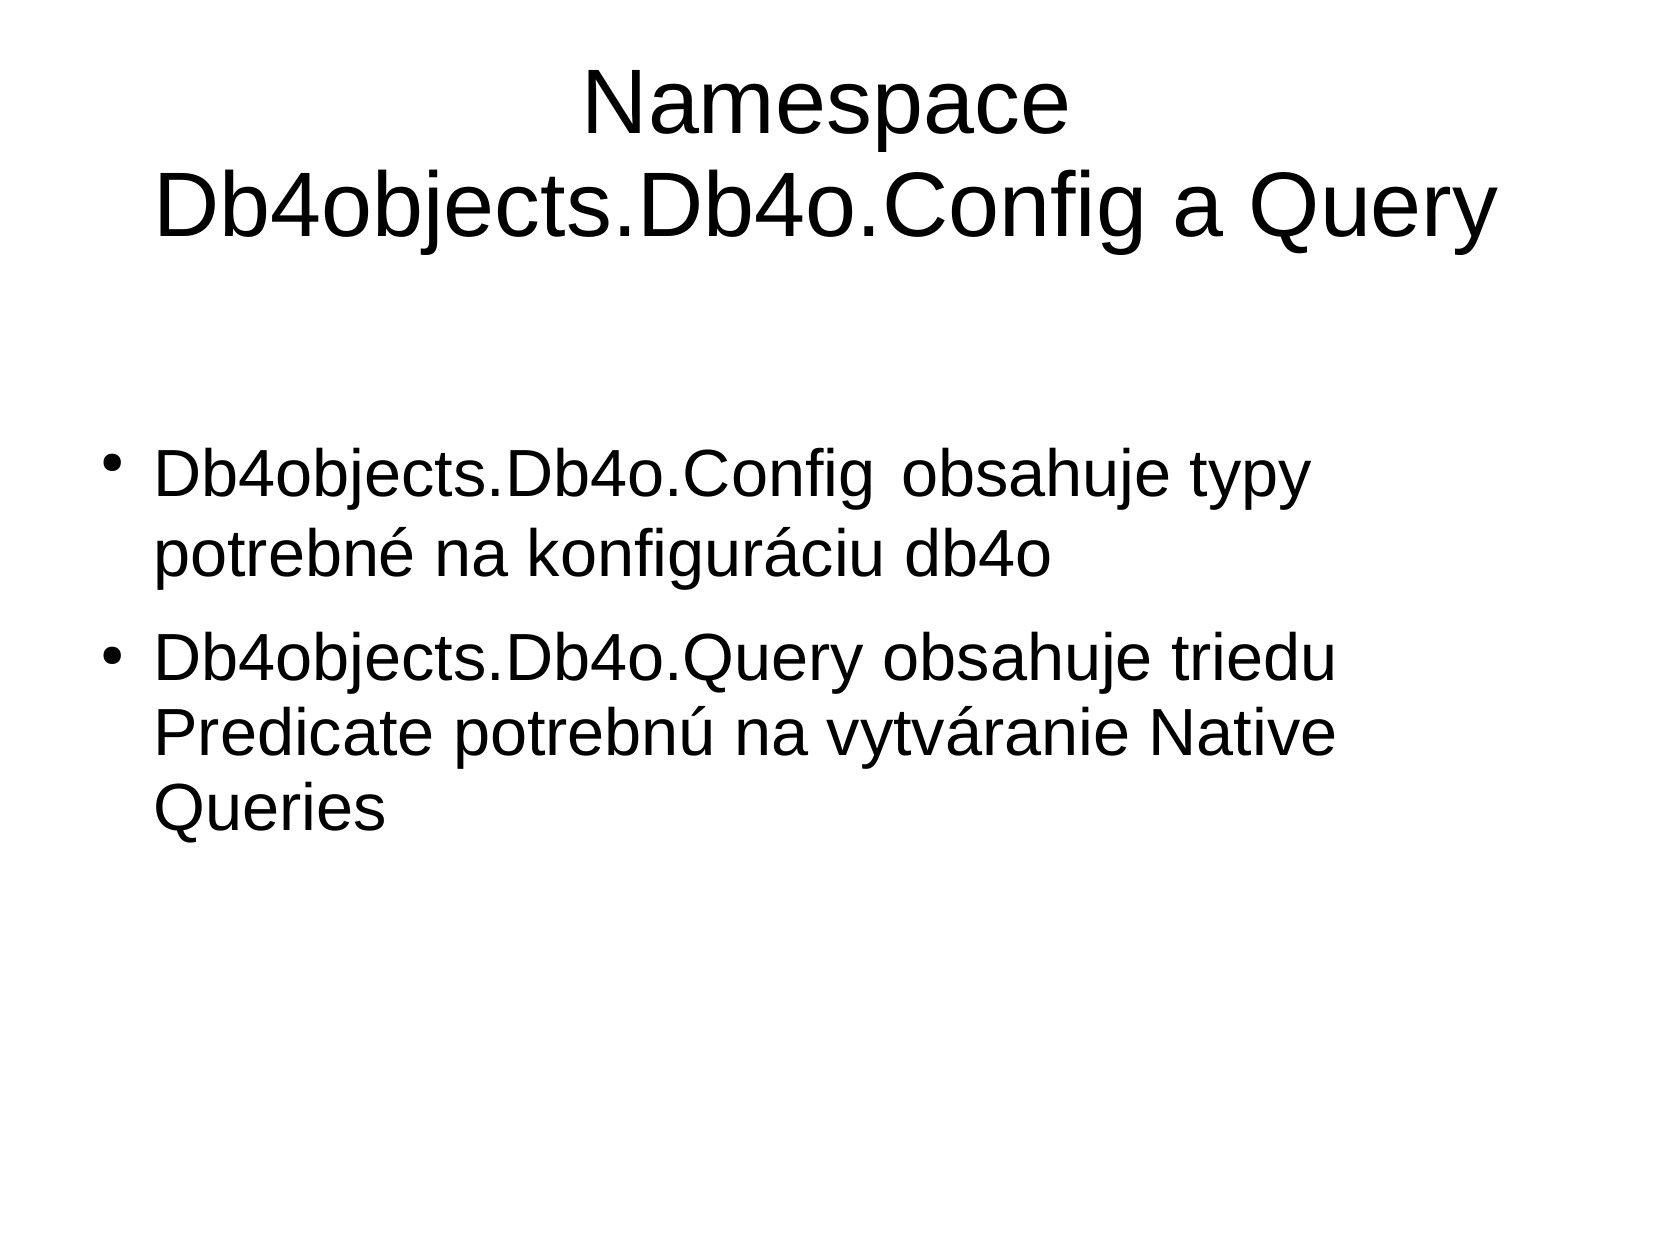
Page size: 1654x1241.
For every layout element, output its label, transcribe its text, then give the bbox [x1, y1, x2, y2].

title Namespace Db4objects.Db4o.Config a Query [82, 50, 1571, 256]
list Db4objects.Db4o.Config obsahuje typy potrebné na konfiguráciu db4o Db4objects.Db4o.Query obsahuje triedu Predicate potrebnú na vytváranie Native Queries [82, 413, 1571, 1094]
